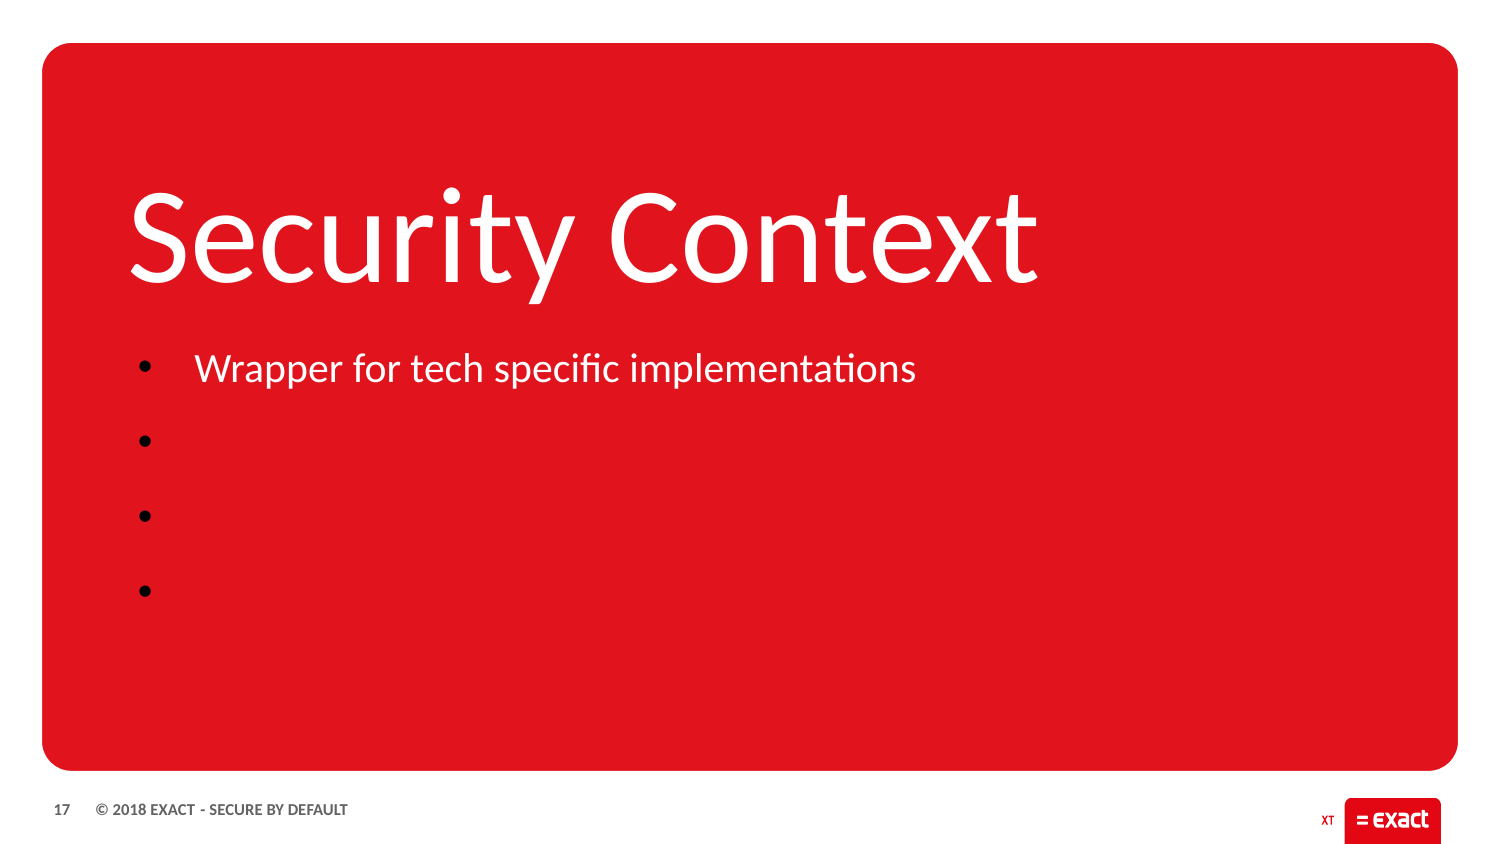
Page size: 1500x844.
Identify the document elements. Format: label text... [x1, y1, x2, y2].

text_box Wrapper for tech specific implementations [123, 308, 1357, 627]
text_box 17 [38, 786, 96, 832]
text_box - Secure by default [185, 786, 826, 832]
title Security Context [112, 169, 1368, 338]
